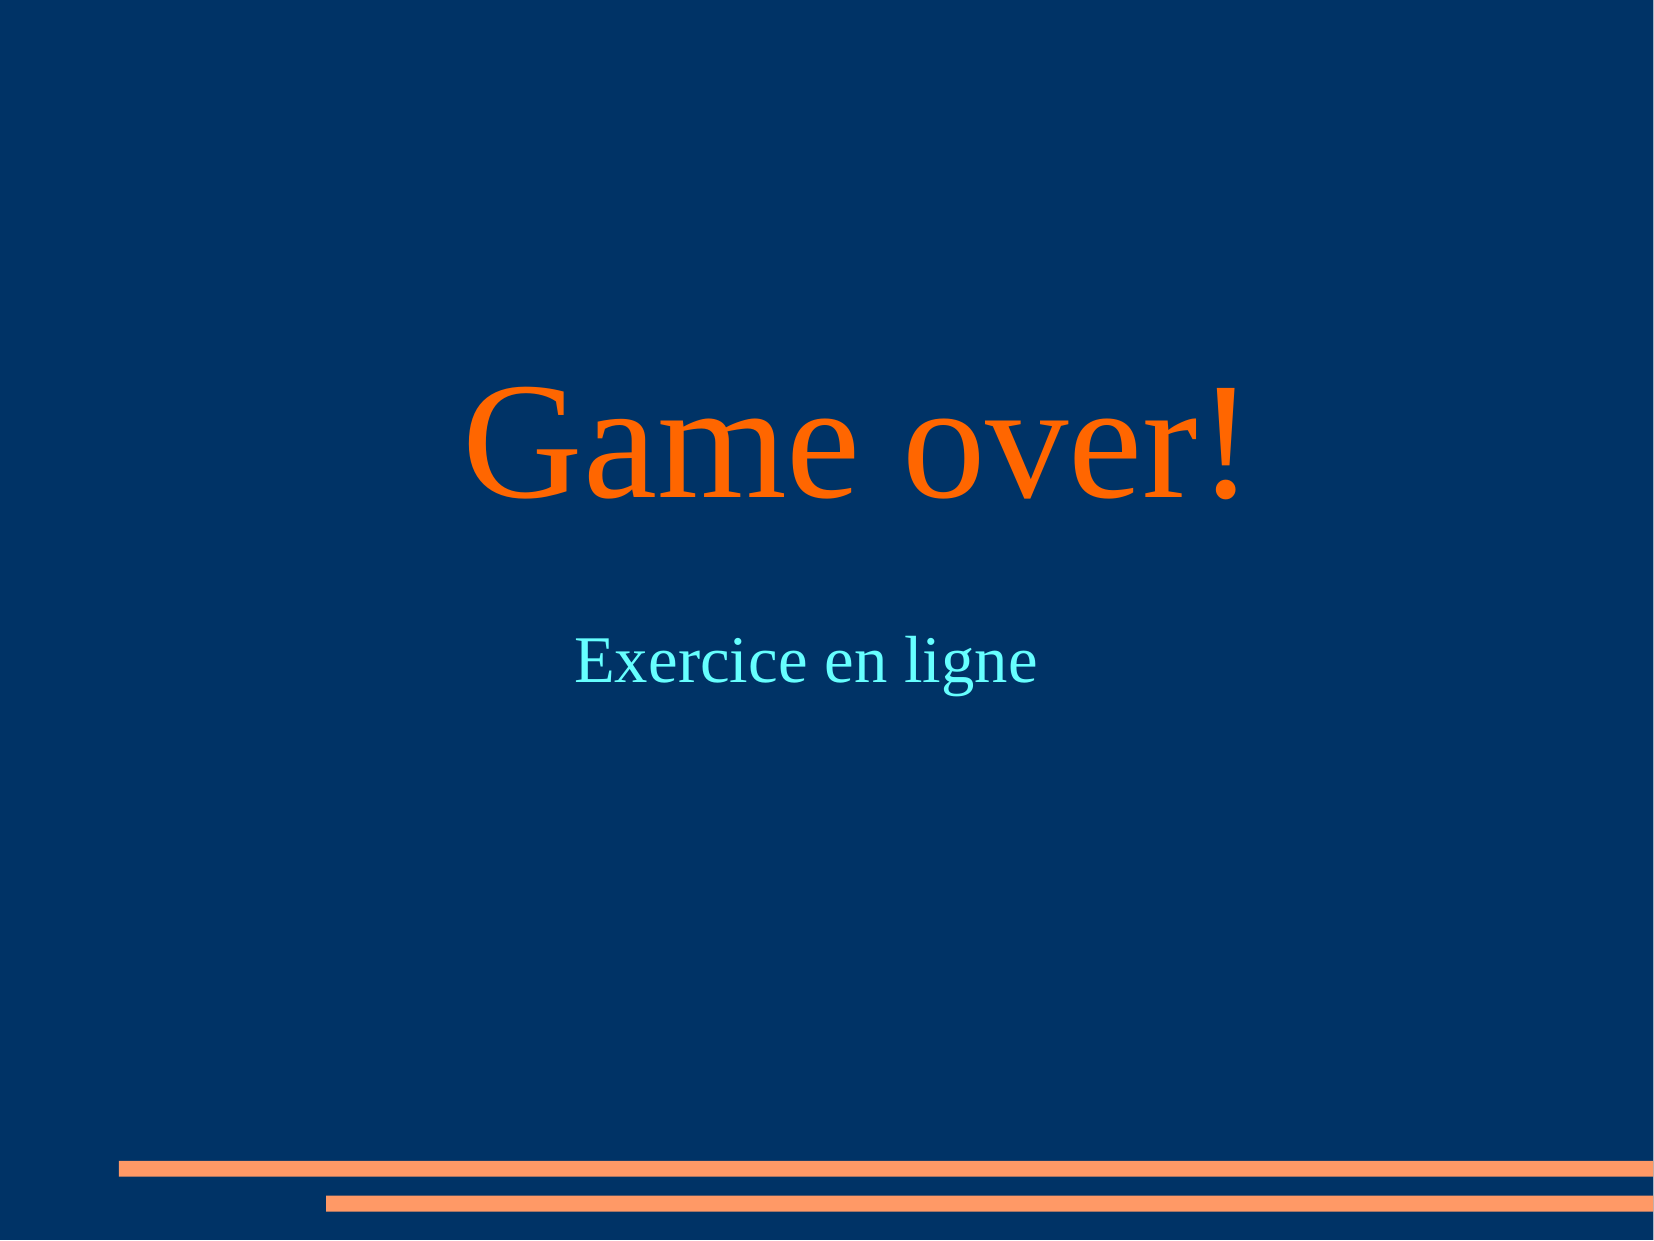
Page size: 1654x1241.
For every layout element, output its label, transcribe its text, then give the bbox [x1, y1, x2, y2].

subtitle Game over! Exercice en ligne [121, 210, 1561, 1241]
